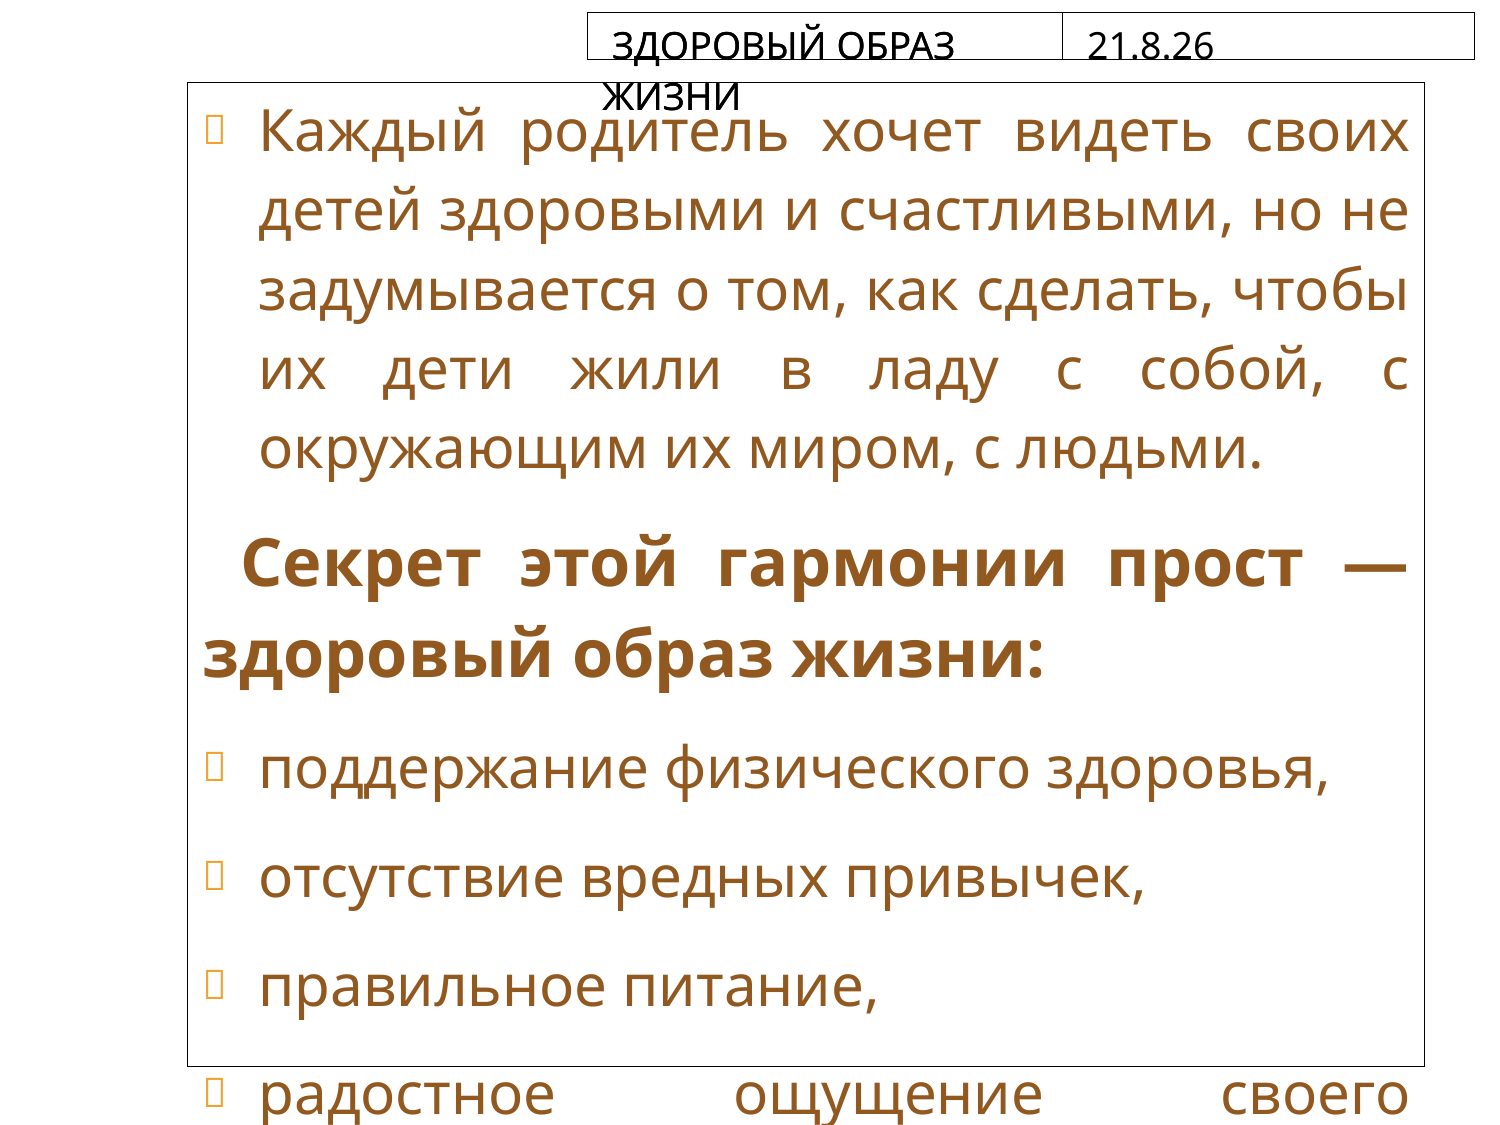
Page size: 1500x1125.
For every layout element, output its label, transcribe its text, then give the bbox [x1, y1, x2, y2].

list Каждый родитель хочет видеть своих детей здоровыми и счастливыми, но не задумывается о том, как сделать, чтобы их дети жили в ладу с собой, с окружающим их миром, с людьми. Секрет этой гармонии прост — здоровый образ жизни: поддержание физического здоровья, отсутствие вредных привычек, правильное питание, радостное ощущение своего существования в этом мире. [187, 82, 1425, 1067]
footer ЗДОРОВЫЙ ОБРАЗ ЖИЗНИ [587, 12, 1063, 60]
